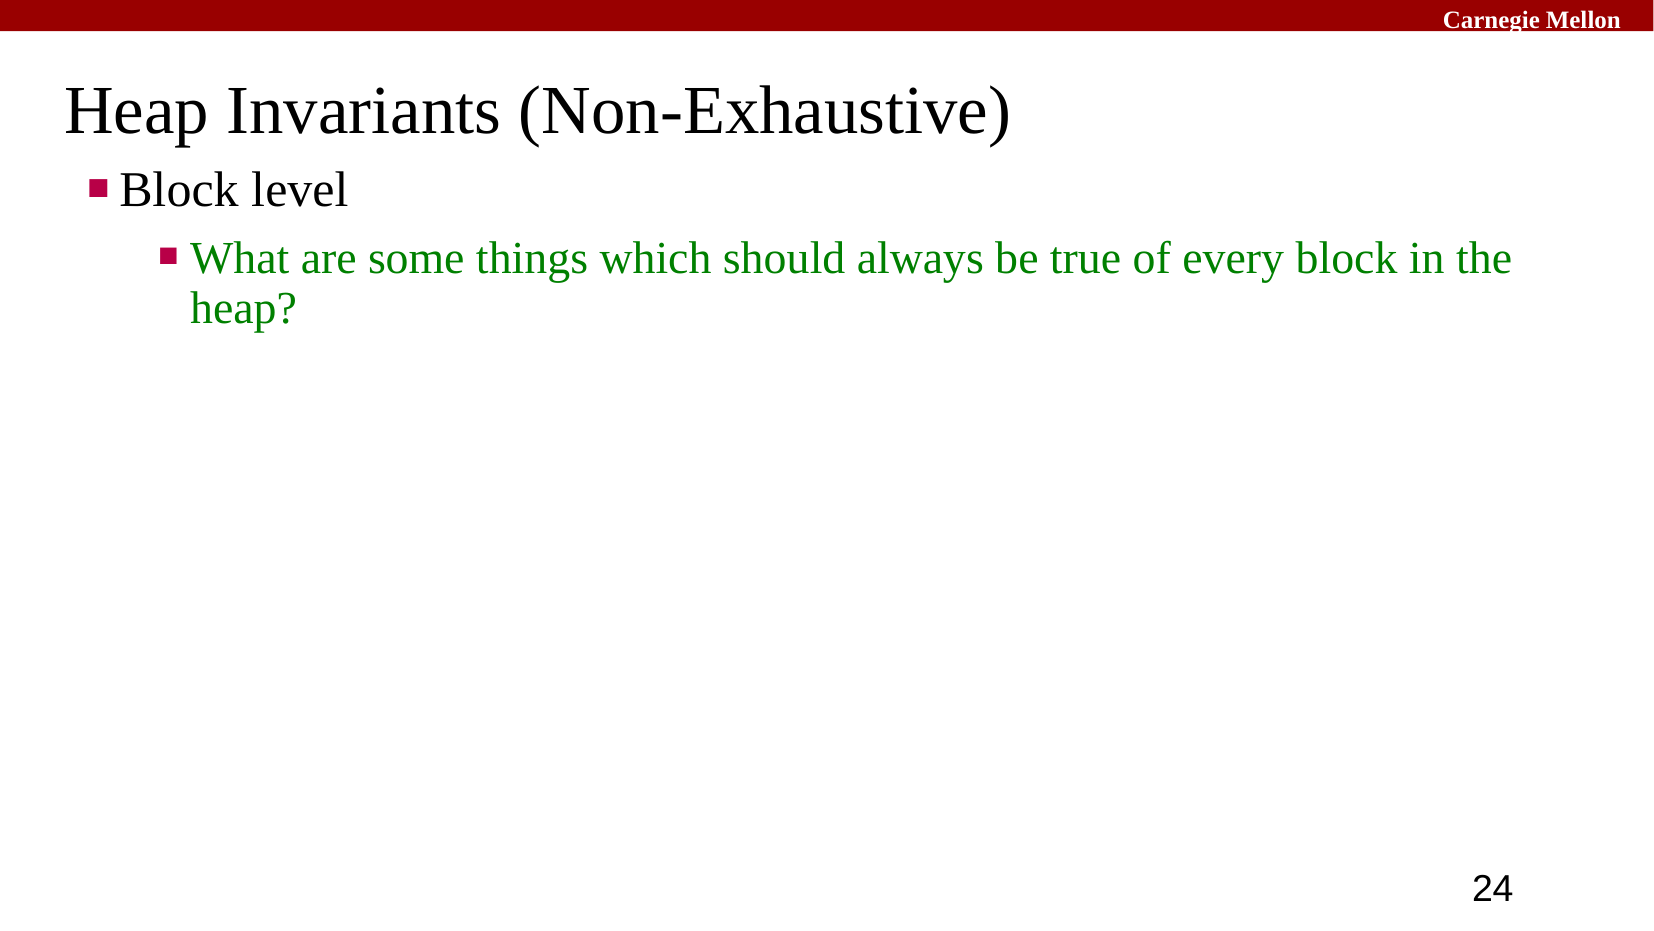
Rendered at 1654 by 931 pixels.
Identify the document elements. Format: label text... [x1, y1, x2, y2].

list Block level What are some things which should always be true of every block in the heap? [71, 162, 1576, 901]
title Heap Invariants (Non-Exhaustive) [64, 58, 1576, 163]
